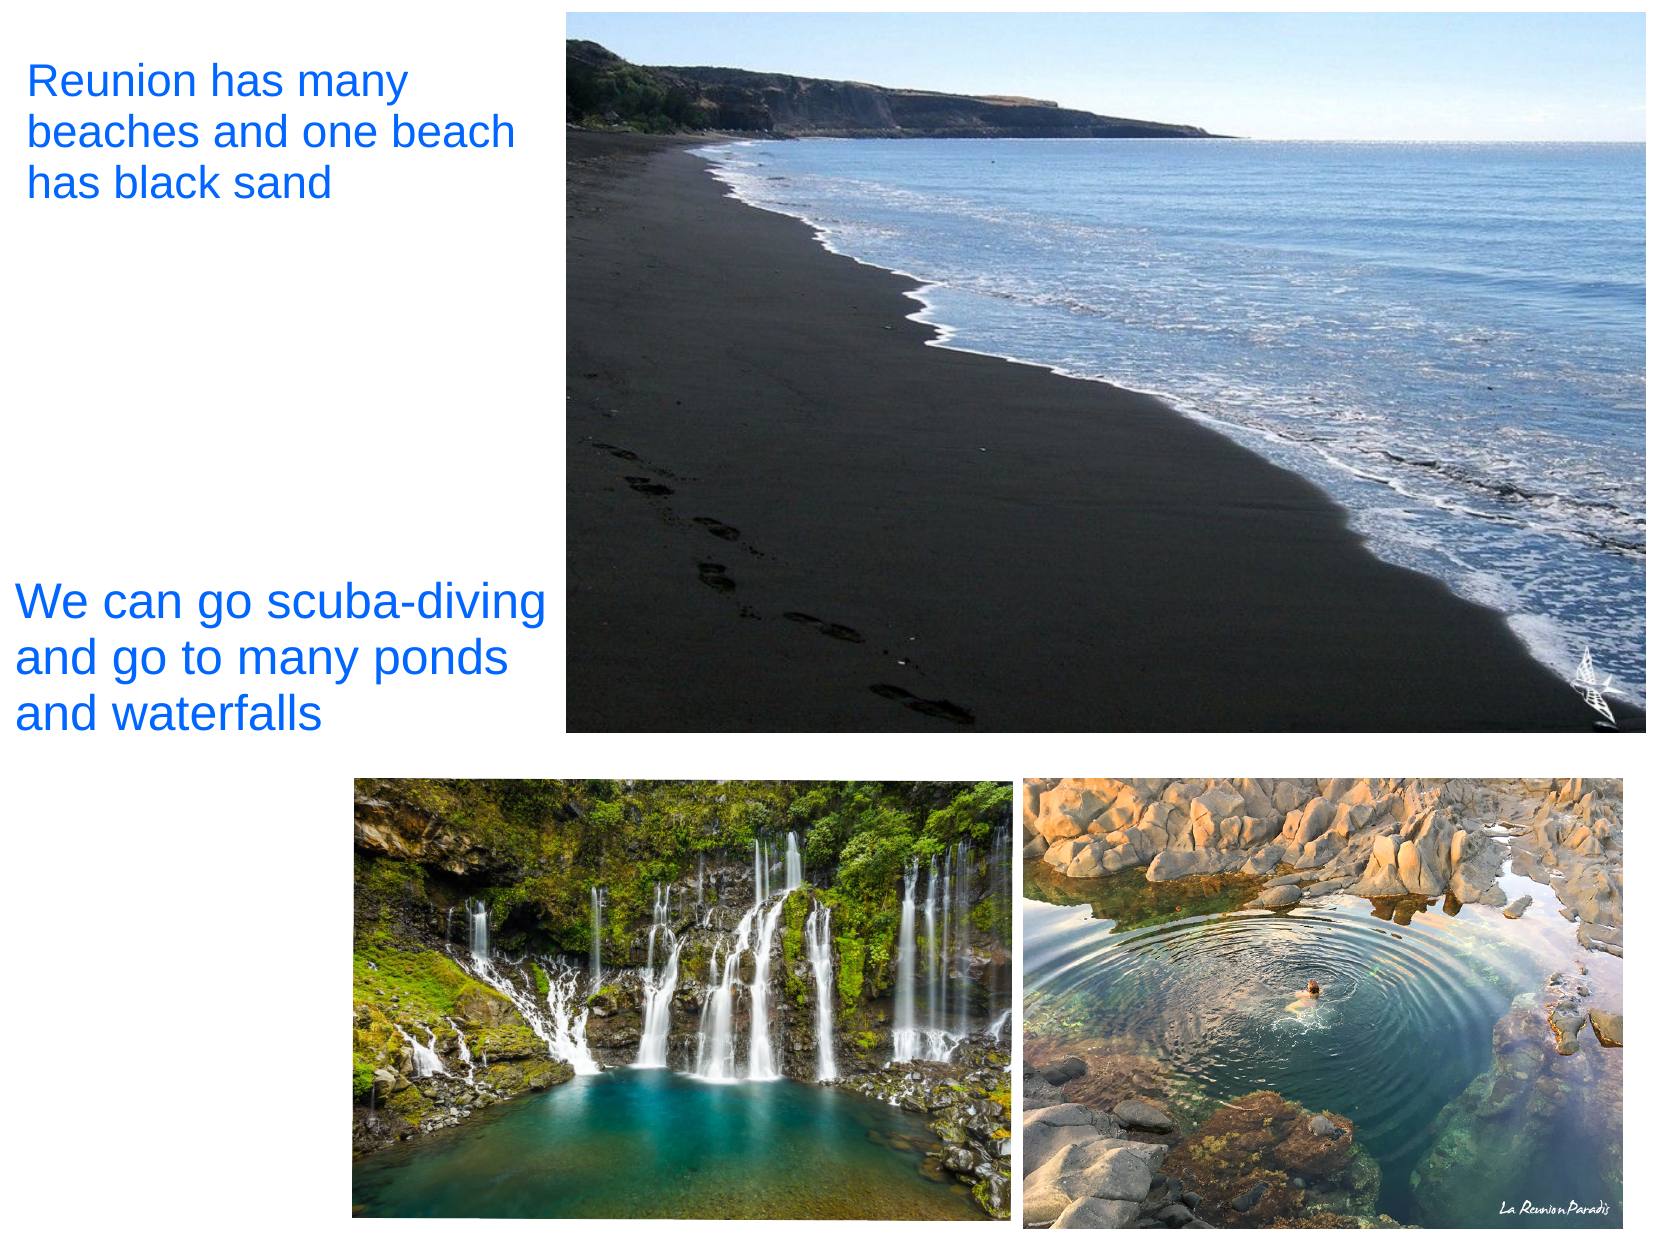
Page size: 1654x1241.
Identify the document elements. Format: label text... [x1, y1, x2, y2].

picture [566, 13, 1646, 733]
picture [351, 777, 1013, 1221]
text_box We can go scuba-diving and go to many ponds and waterfalls [0, 566, 582, 756]
text_box Reunion has many beaches and one beach has black sand [11, 47, 549, 222]
picture [1023, 778, 1623, 1229]
